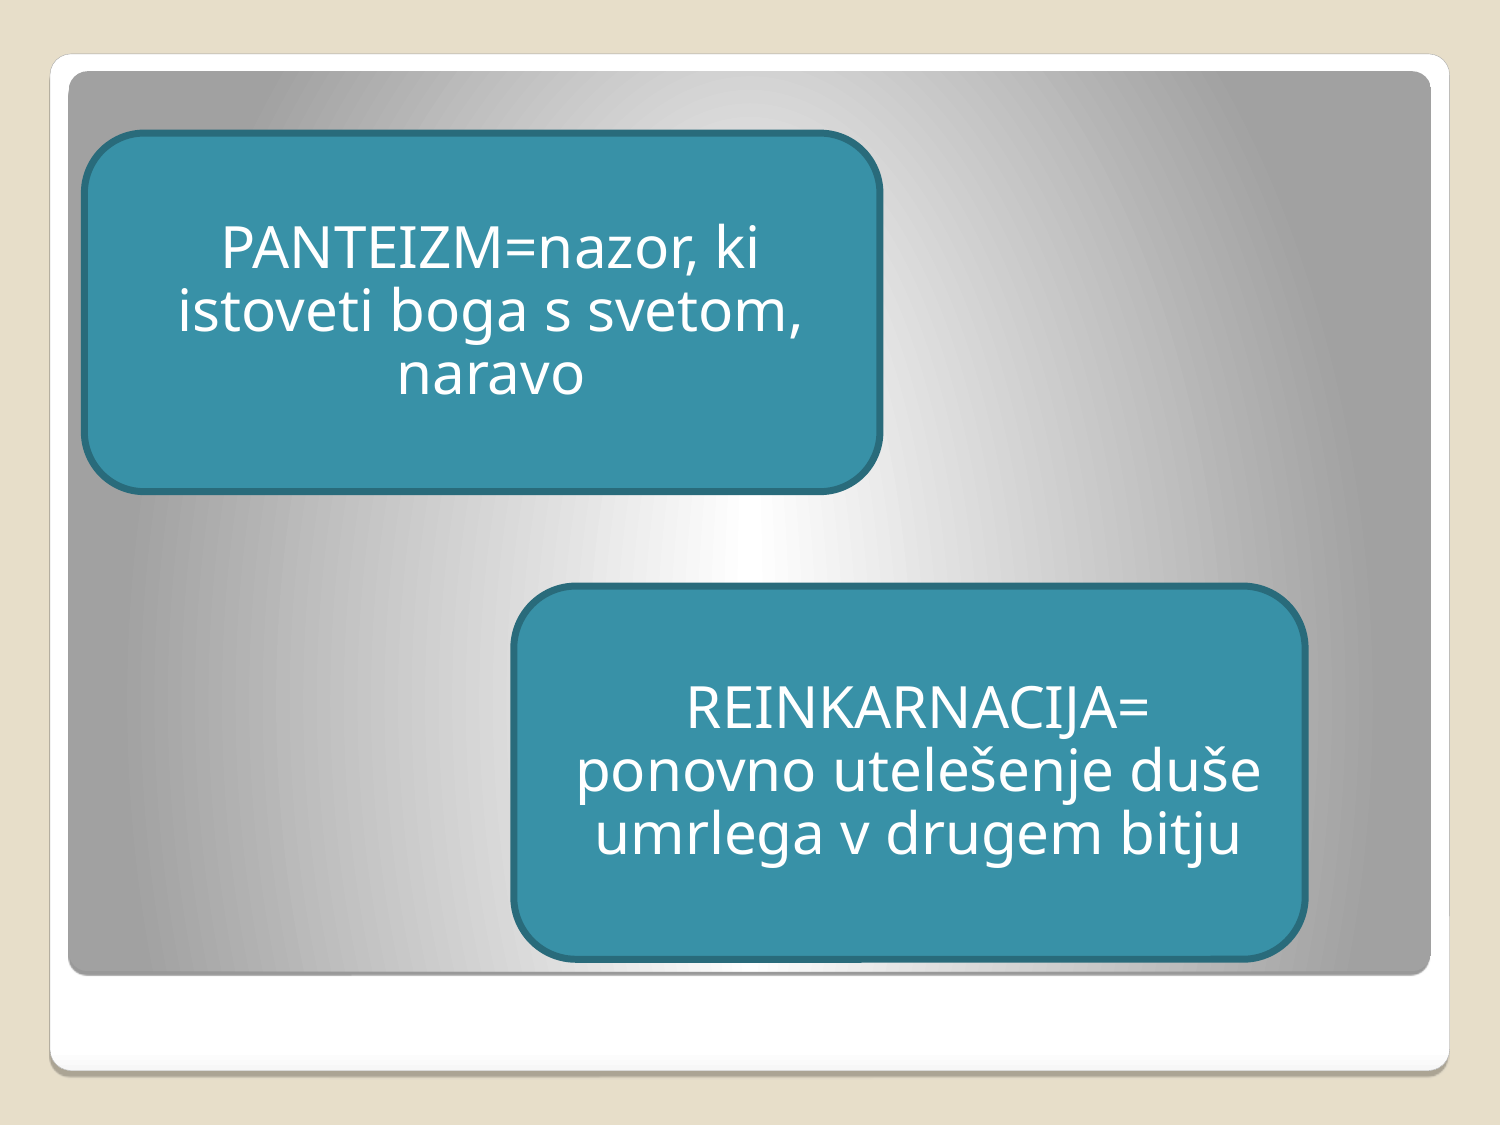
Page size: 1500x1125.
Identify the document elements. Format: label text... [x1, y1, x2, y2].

text_box REINKARNACIJA= ponovno utelešenje duše umrlega v drugem bitju [513, 586, 1306, 960]
text_box PANTEIZM=nazor, ki istoveti boga s svetom, naravo [84, 133, 880, 492]
